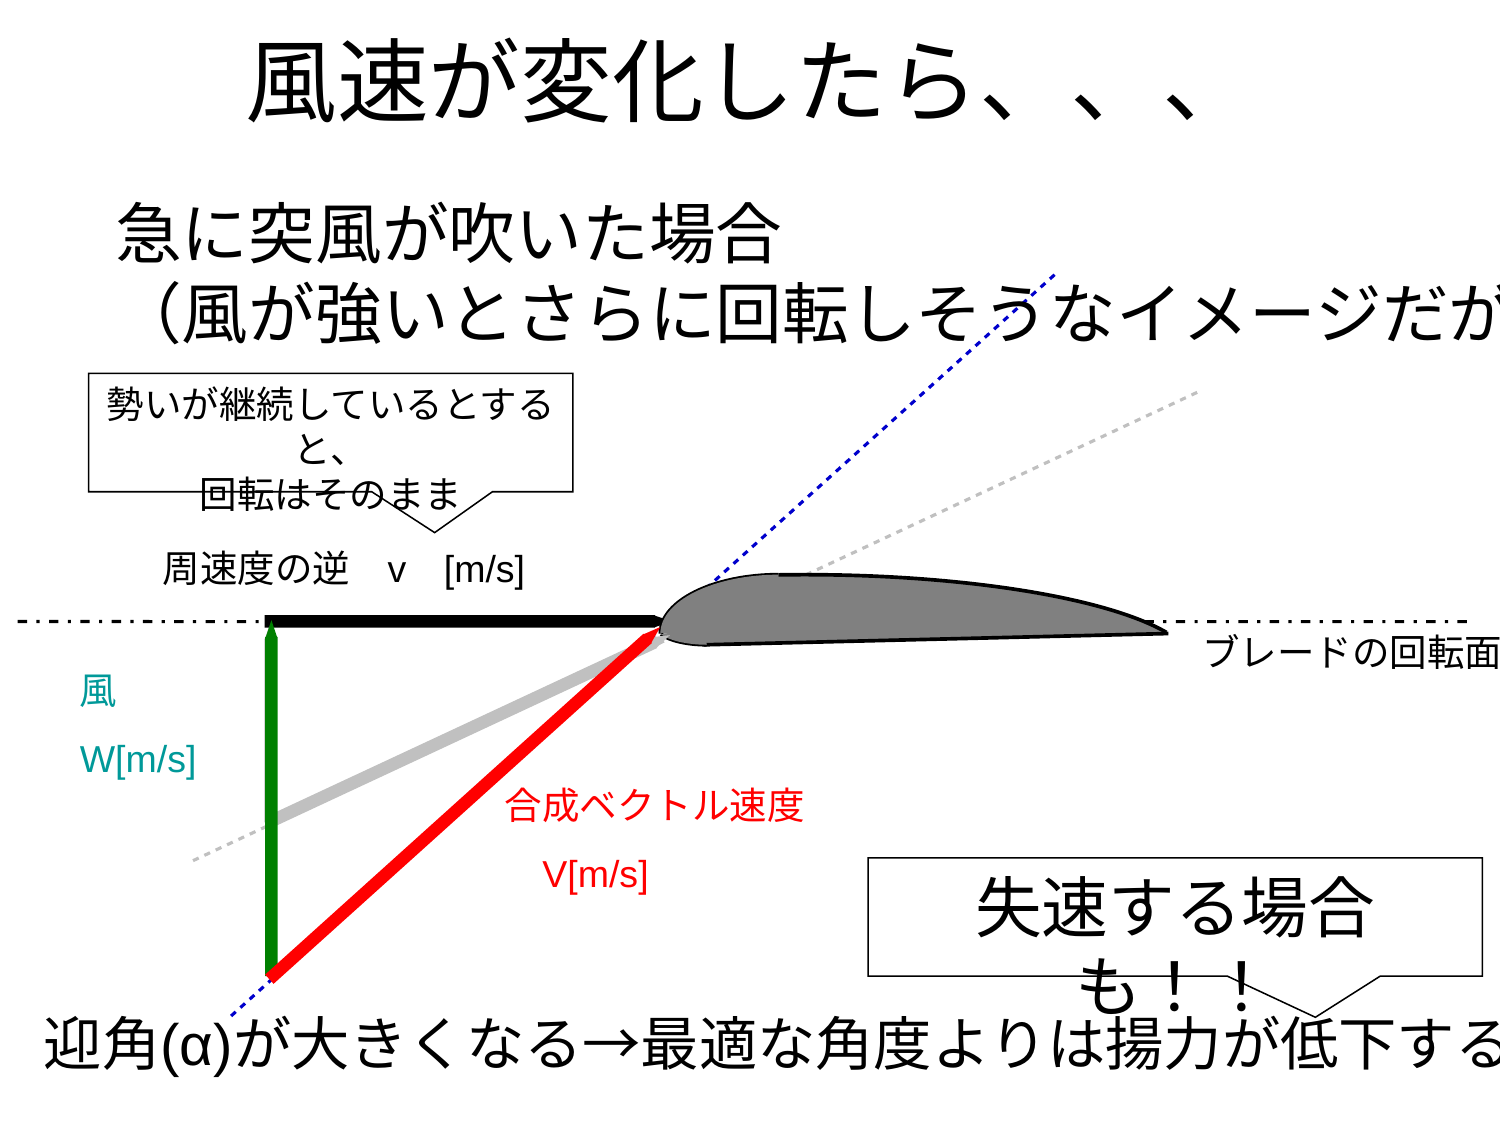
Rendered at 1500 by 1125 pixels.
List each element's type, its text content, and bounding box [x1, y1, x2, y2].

text_box 急に突風が吹いた場合 （風が強いとさらに回転しそうなイメージだが、、、） [100, 185, 1500, 360]
text_box 迎角(α)が大きくなる→最適な角度よりは揚力が低下する [29, 1000, 1500, 1085]
text_box 勢いが継続しているとすると、 回転はそのまま [88, 373, 573, 533]
text_box ブレードの回転面 [1187, 621, 1500, 682]
text_box 合成ベクトル速度 V[m/s] [490, 774, 1022, 903]
title 風速が変化したら、、、 [75, 0, 1426, 173]
text_box 失速する場合も！！ [868, 857, 1483, 1018]
text_box 風 W[m/s] [64, 659, 231, 788]
text_box 周速度の逆 v [m/s] [147, 537, 609, 598]
text_box [660, 574, 1158, 645]
